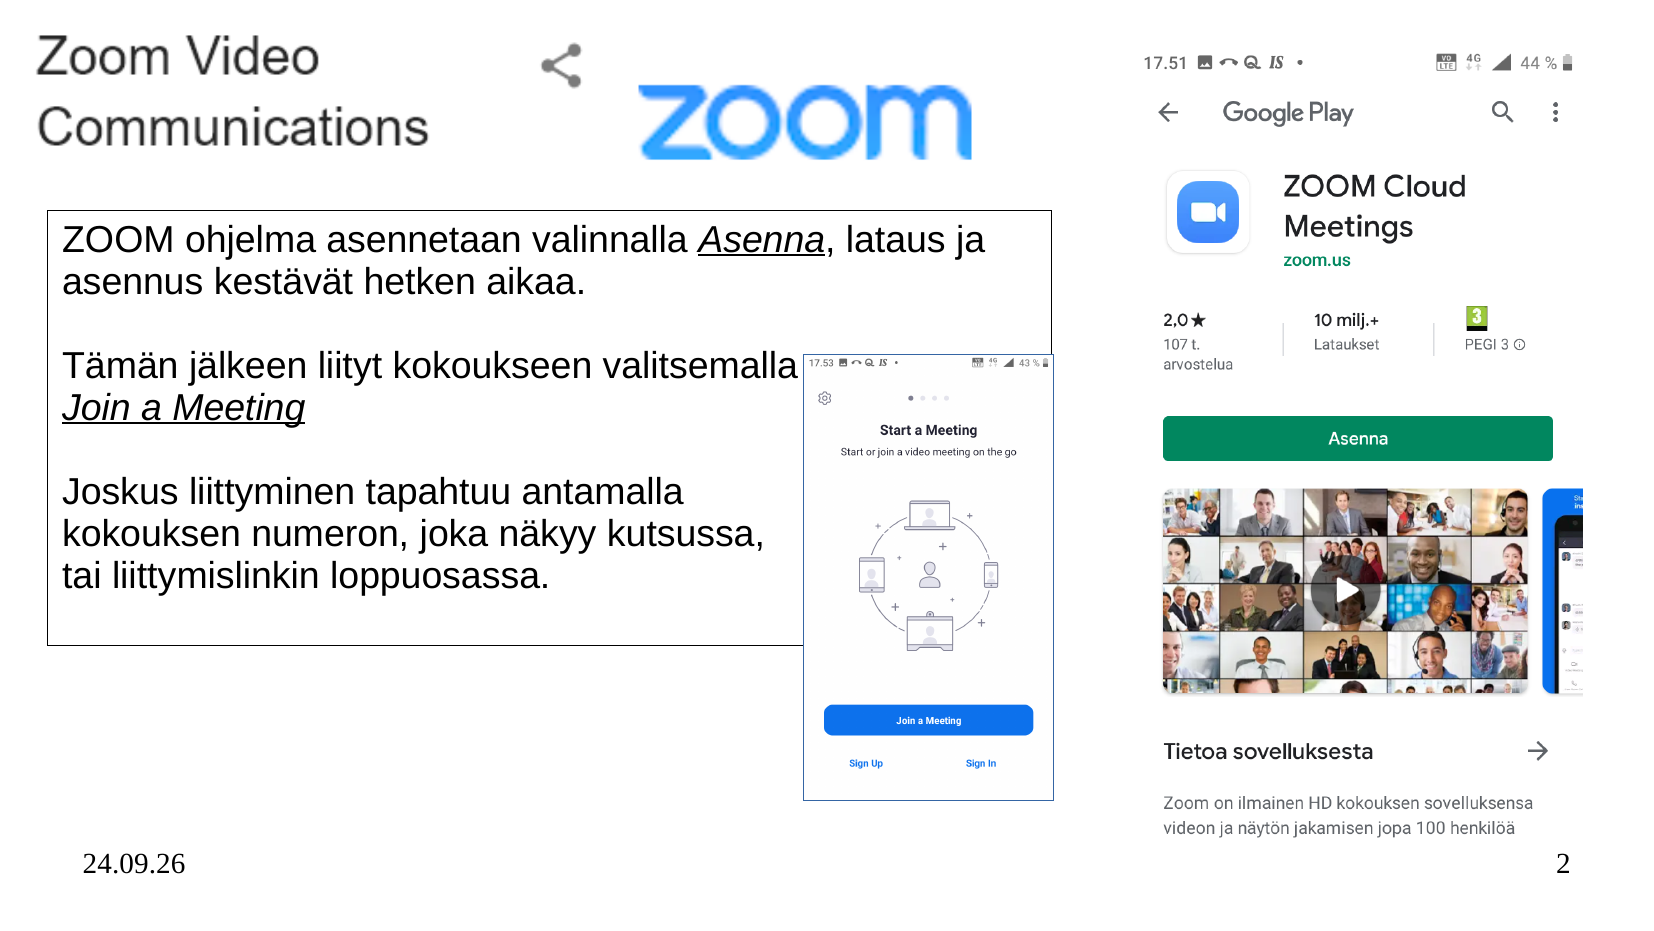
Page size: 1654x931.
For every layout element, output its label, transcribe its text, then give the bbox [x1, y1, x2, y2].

picture [12, 11, 993, 176]
text_box ZOOM ohjelma asennetaan valinnalla Asenna, lataus ja asennus kestävät hetken aikaa. Tämän jälkeen liityt kokoukseen valitsemalla Join a Meeting Joskus liittyminen tapahtuu antamalla kokouksen numeron, joka näkyy kutsussa, tai liittymislinkin loppuosassa. [47, 210, 1052, 646]
picture [1133, 47, 1583, 846]
picture [803, 354, 1054, 801]
